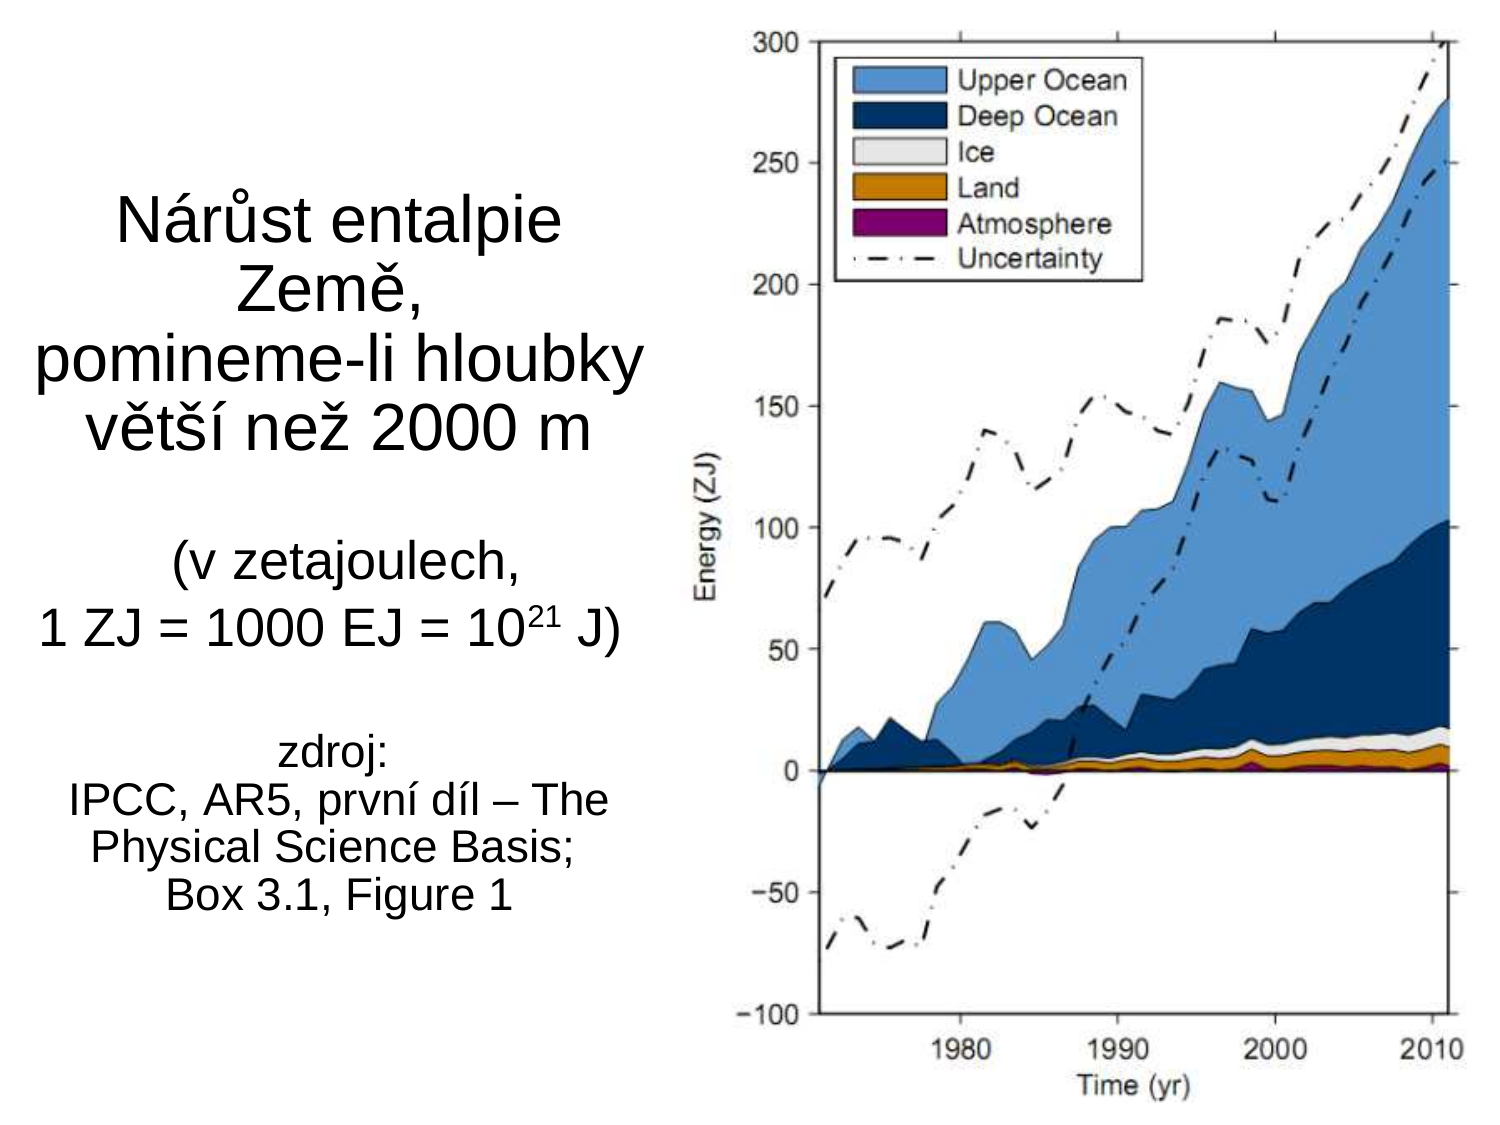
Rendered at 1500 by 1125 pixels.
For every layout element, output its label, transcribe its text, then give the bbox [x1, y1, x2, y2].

picture [679, 29, 1472, 1103]
title Nárůst entalpie Země, pomineme-li hloubky větší než 2000 m (v zetajoulech, 1 ZJ = 1000 EJ = 1021 J) zdroj: IPCC, AR5, první díl – The Physical Science Basis; Box 3.1, Figure 1 [29, 147, 650, 1006]
